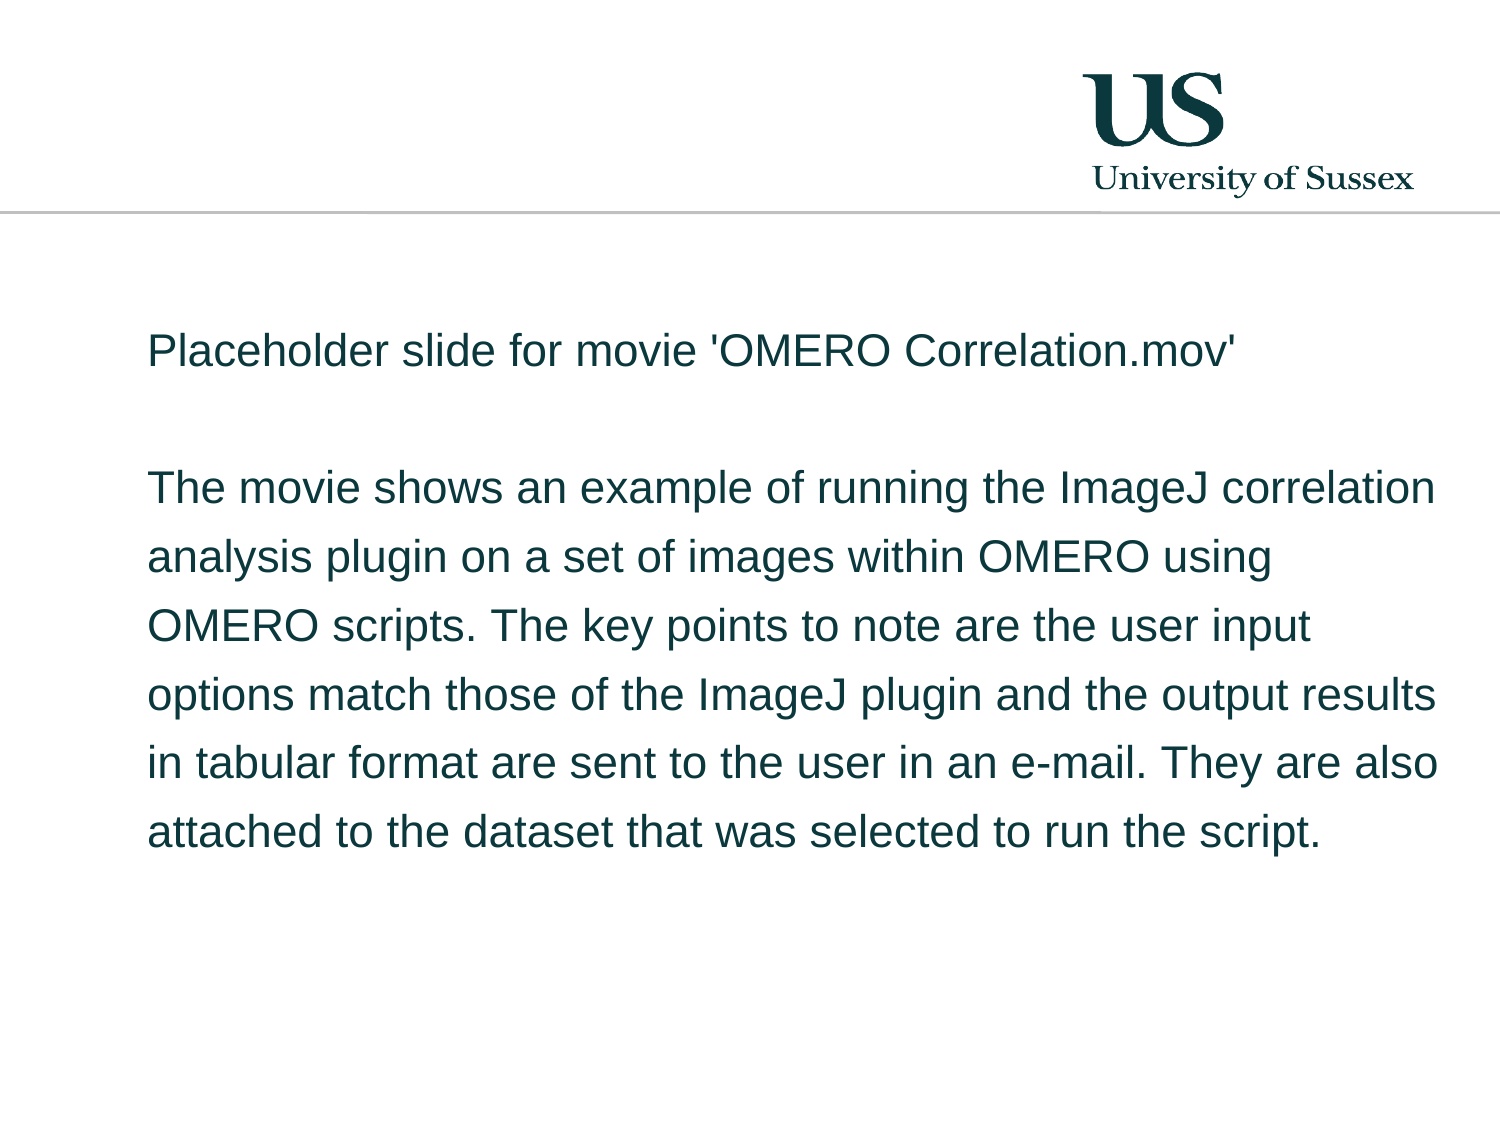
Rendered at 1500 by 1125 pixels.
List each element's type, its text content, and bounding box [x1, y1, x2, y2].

list Placeholder slide for movie 'OMERO Correlation.mov' The movie shows an example of running the ImageJ correlation analysis plugin on a set of images within OMERO using OMERO scripts. The key points to note are the user input options match those of the ImageJ plugin and the output results in tabular format are sent to the user in an e-mail. They are also attached to the dataset that was selected to run the script. [90, 306, 1450, 960]
picture [1025, 50, 1471, 218]
